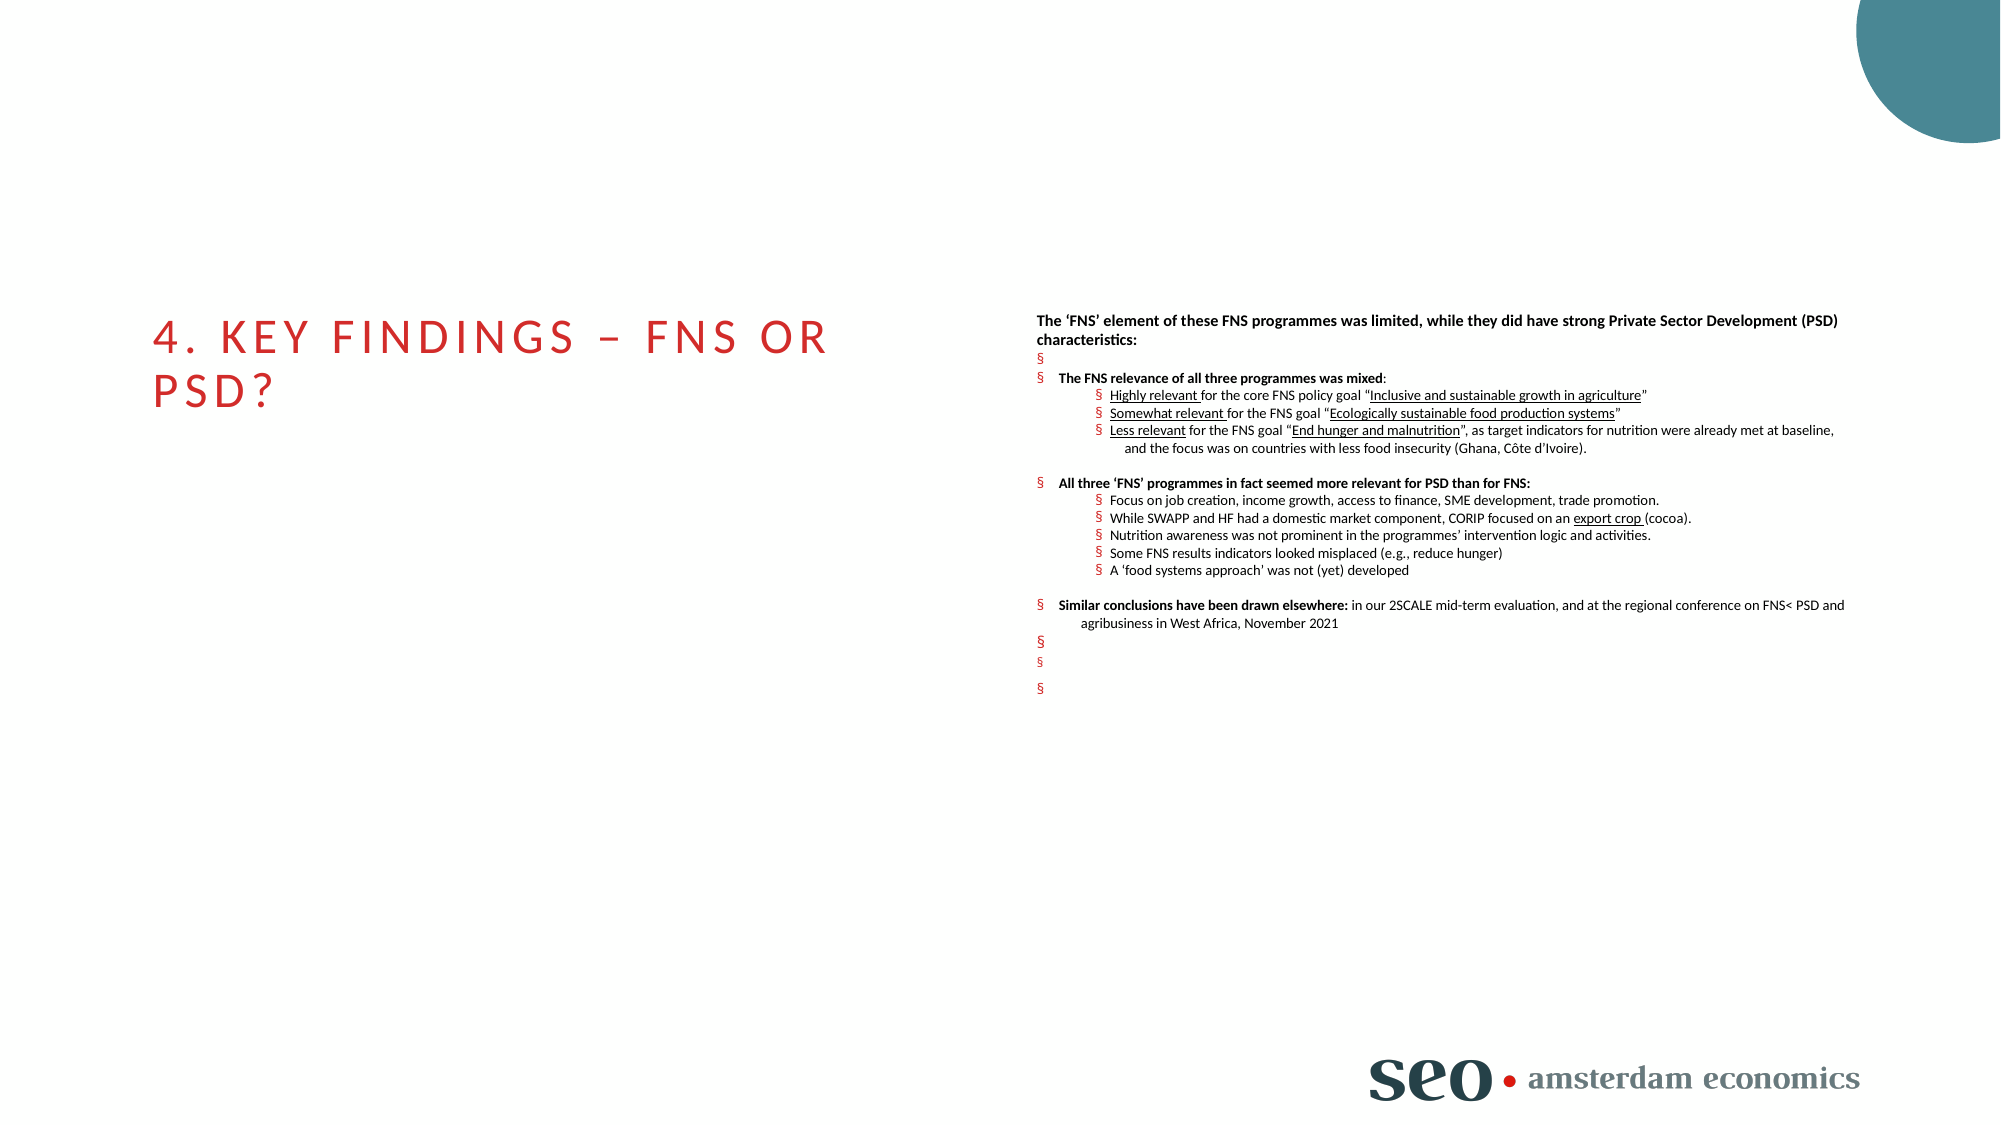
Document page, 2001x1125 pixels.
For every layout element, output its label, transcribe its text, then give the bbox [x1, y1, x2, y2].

list 4. key findings – FNS or PSD? [137, 101, 1934, 152]
list The ‘FNS’ element of these FNS programmes was limited, while they did have strong Private Sector Development (PSD) characteristics: The FNS relevance of all three programmes was mixed: Highly relevant for the core FNS policy goal “Inclusive and sustainable growth in agriculture” Somewhat relevant for the FNS goal “Ecologically sustainable food production systems” Less relevant for the FNS goal “End hunger and malnutrition”, as target indicators for nutrition were already met at baseline, and the focus was on countries with less food insecurity (Ghana, Côte d’Ivoire). All three ‘FNS’ programmes in fact seemed more relevant for PSD than for FNS: Focus on job creation, income growth, access to finance, SME development, trade promotion. While SWAPP and HF had a domestic market component, CORIP focused on an export crop (cocoa). Nutrition awareness was not prominent in the programmes’ intervention logic and activities. Some FNS results indicators looked misplaced (e.g., reduce hunger) A ‘food systems approach’ was not (yet) developed Similar conclusions have been drawn elsewhere: in our 2SCALE mid-term evaluation, and at the regional conference on FNS< PSD and agribusiness in West Africa, November 2021 [137, 184, 1864, 1024]
